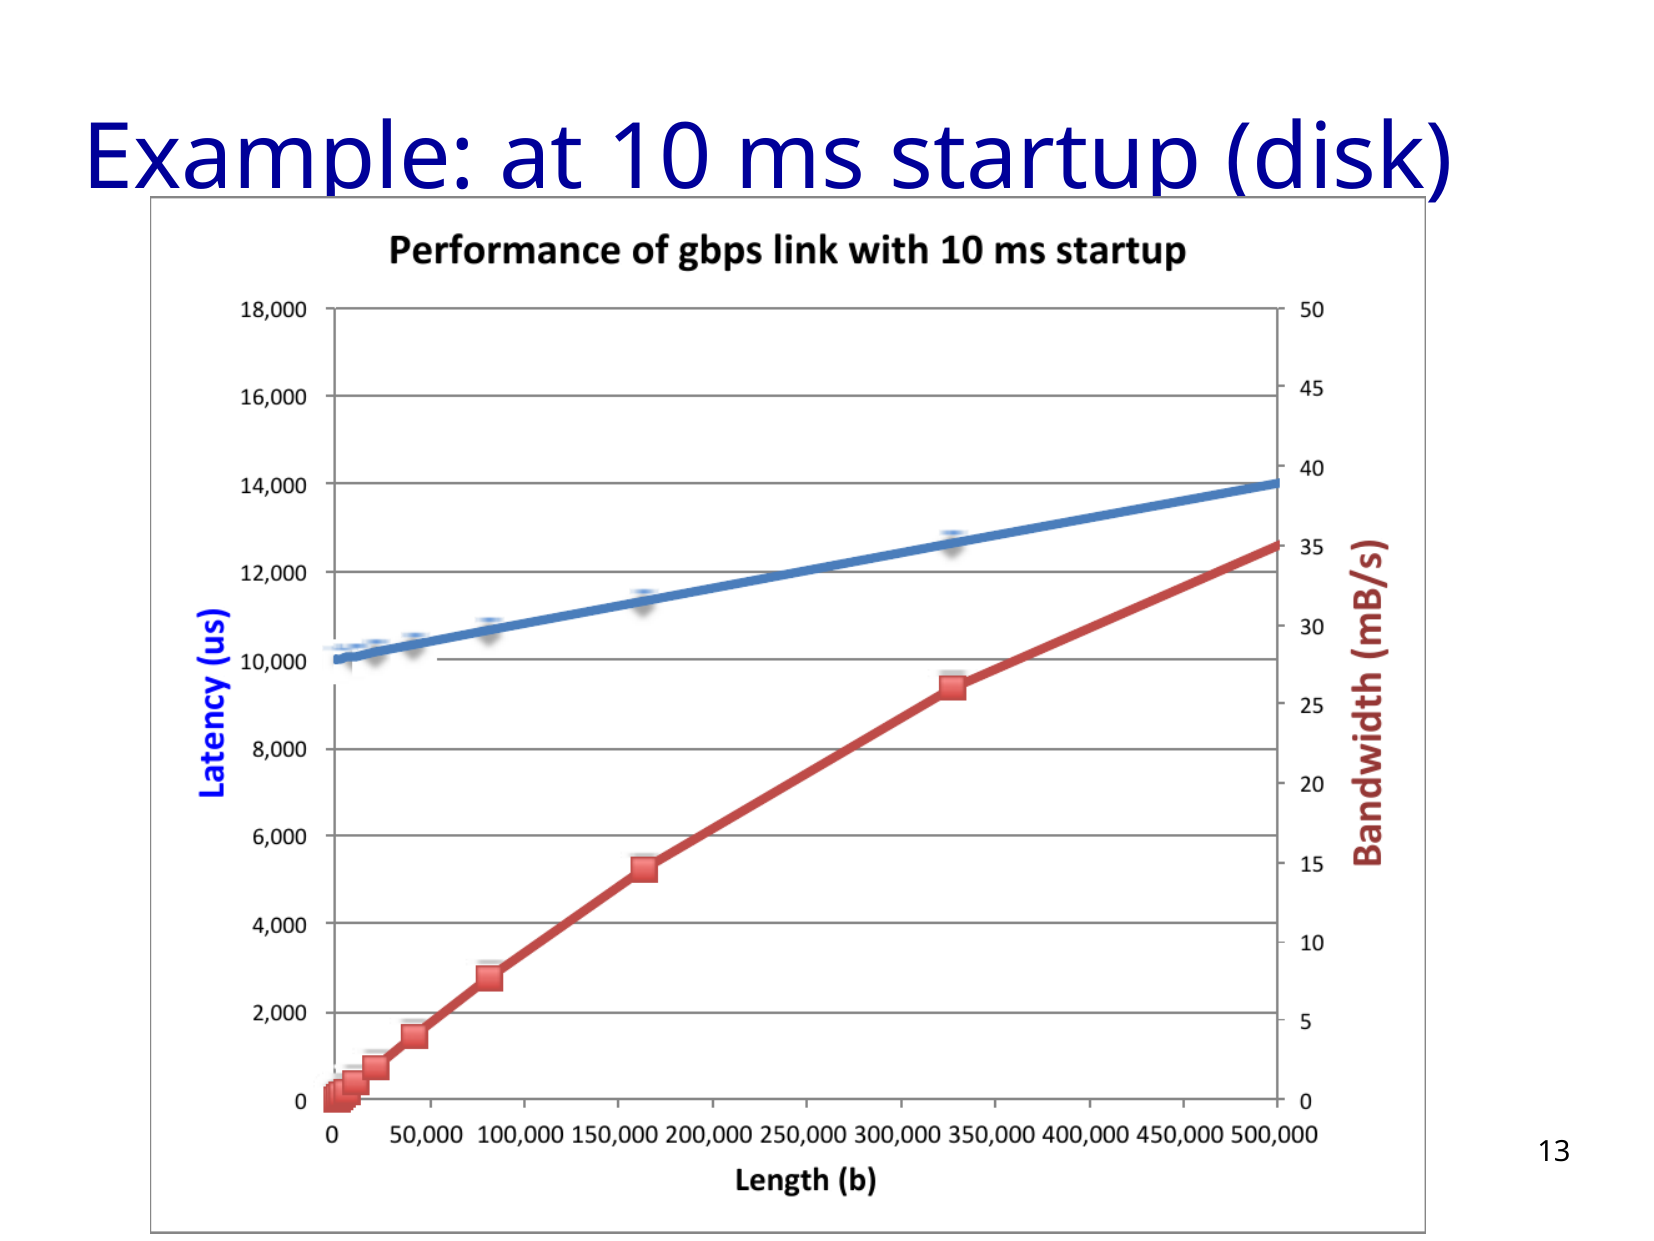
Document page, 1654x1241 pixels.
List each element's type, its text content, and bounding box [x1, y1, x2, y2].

title Example: at 10 ms startup (disk) [82, 49, 1571, 257]
picture [150, 196, 1426, 1234]
